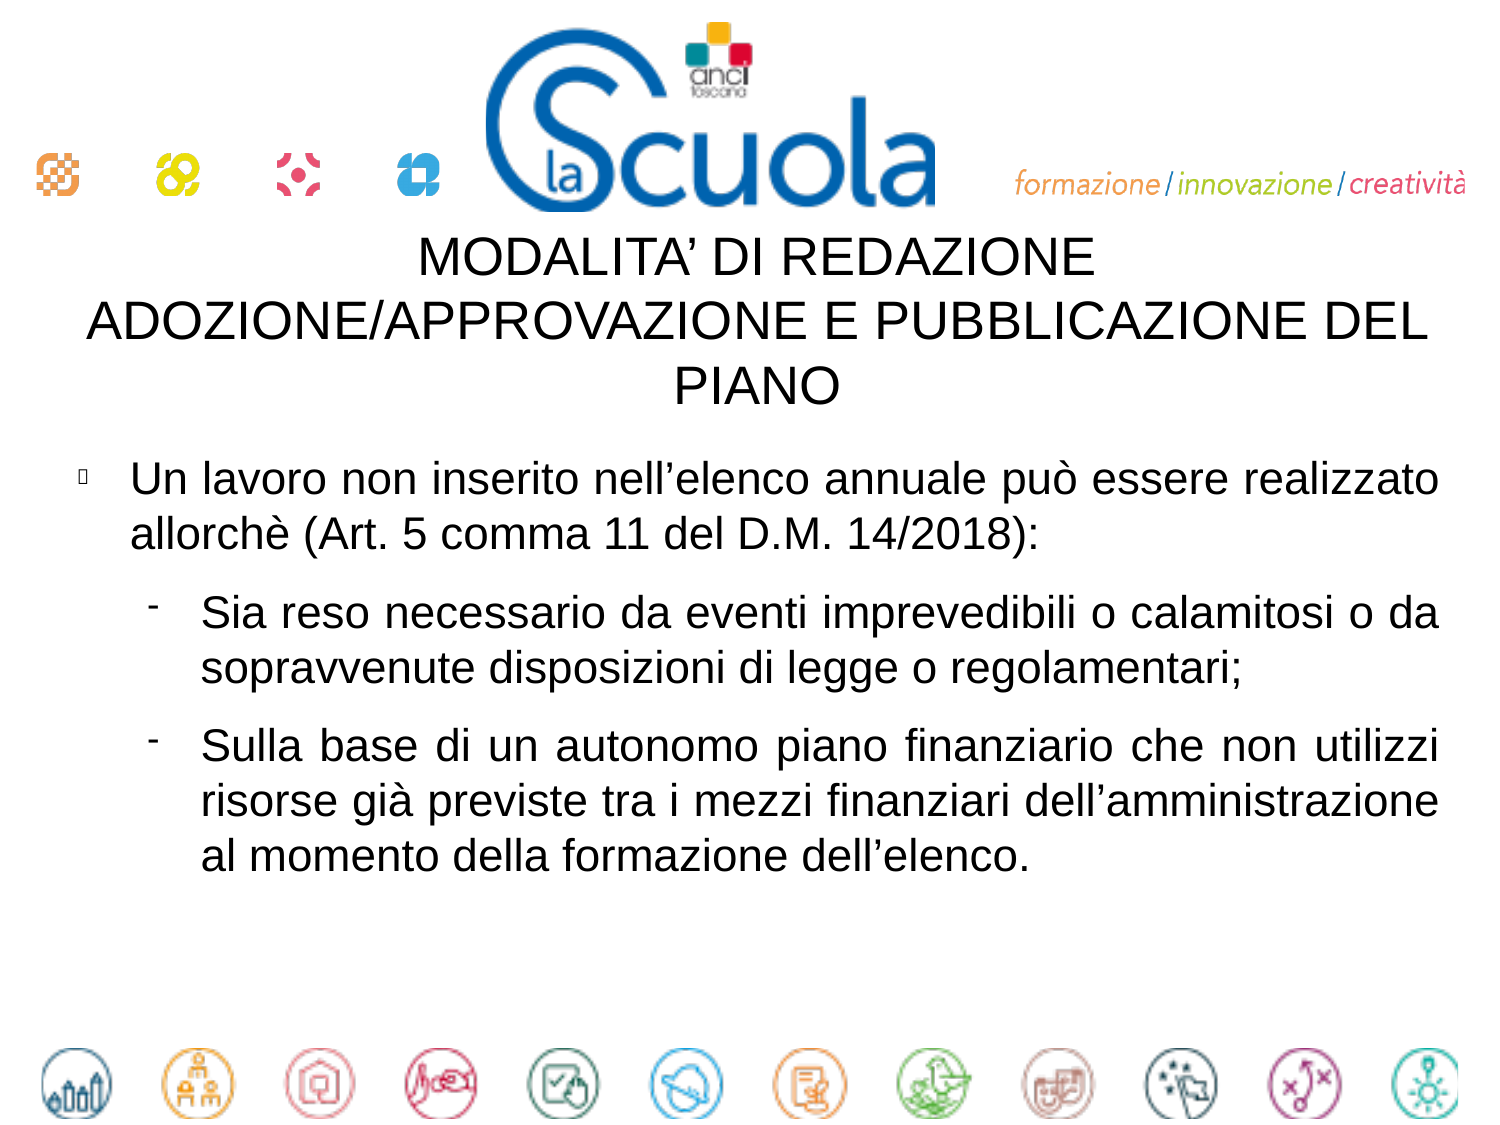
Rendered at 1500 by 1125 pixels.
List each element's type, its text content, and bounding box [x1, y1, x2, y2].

text_box Un lavoro non inserito nell’elenco annuale può essere realizzato allorchè (Art. 5 comma 11 del D.M. 14/2018): Sia reso necessario da eventi imprevedibili o calamitosi o da sopravvenute disposizioni di legge o regolamentari; Sulla base di un autonomo piano finanziario che non utilizzi risorse già previste tra i mezzi finanziari dell’amministrazione al momento della formazione dell’elenco. [58, 448, 1441, 1102]
text_box MODALITA’ DI REDAZIONE ADOZIONE/APPROVAZIONE E PUBBLICAZIONE DEL PIANO [82, 224, 1433, 413]
